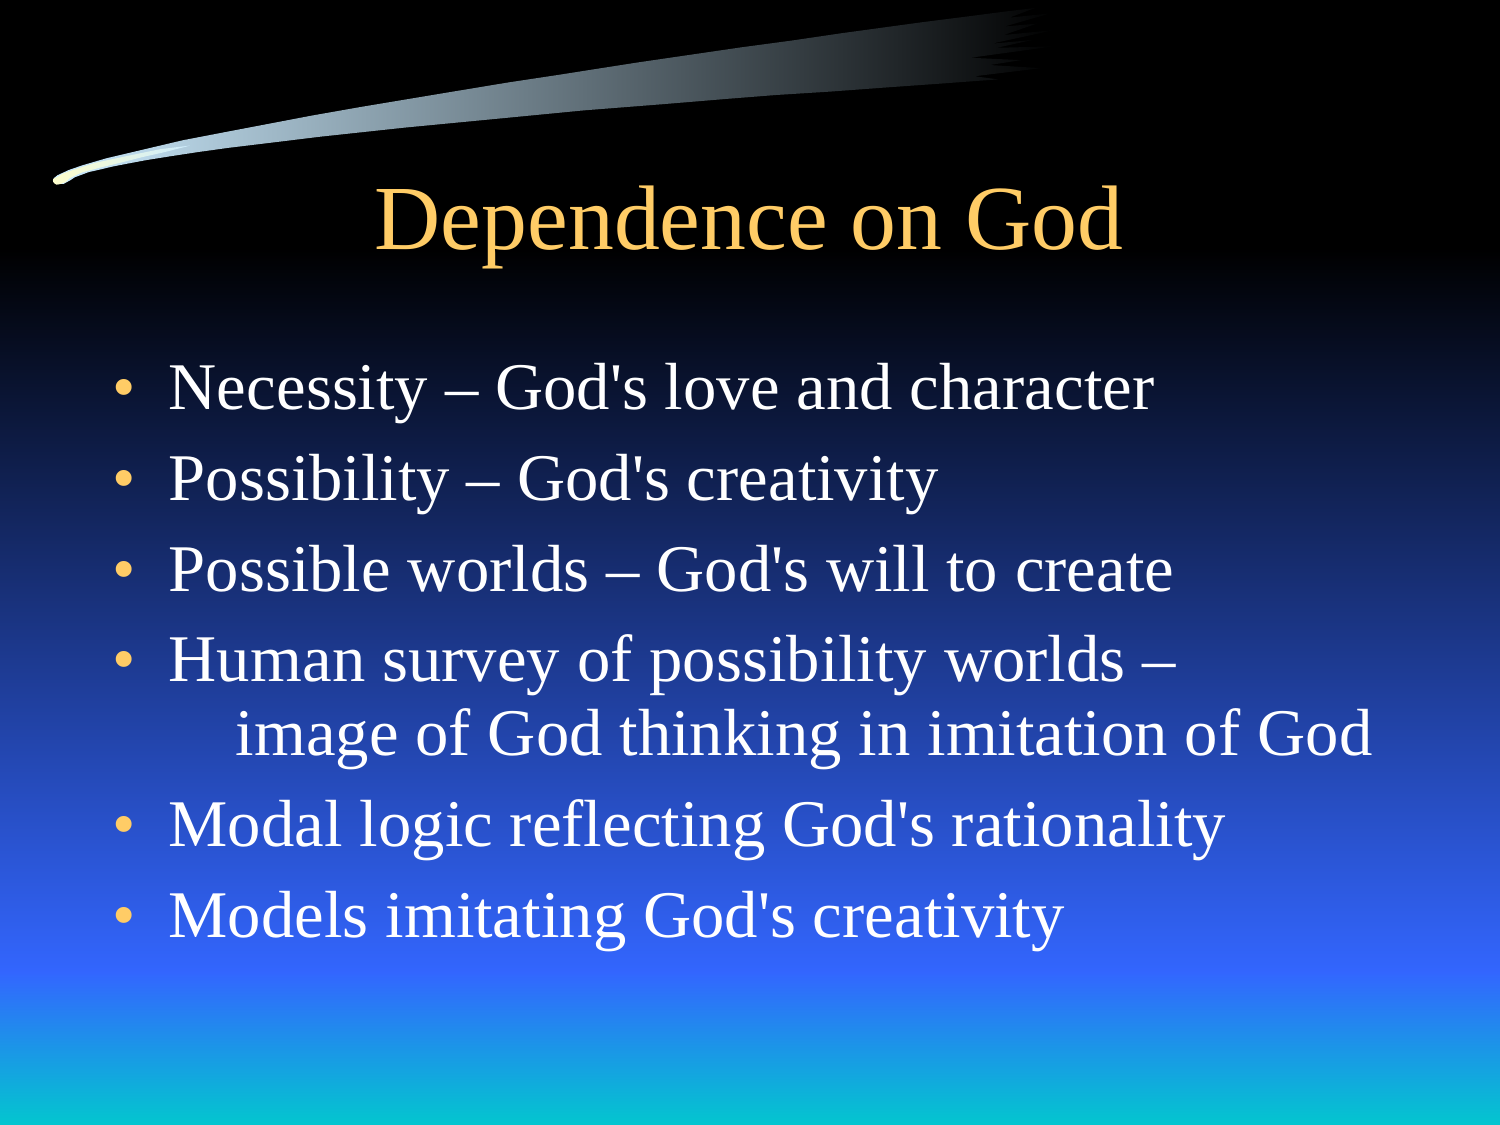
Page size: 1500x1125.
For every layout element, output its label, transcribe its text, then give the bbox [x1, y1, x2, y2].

title Dependence on God [112, 124, 1388, 313]
list Necessity – God's love and character Possibility – God's creativity Possible worlds – God's will to create Human survey of possibility worlds – image of God thinking in imitation of God Modal logic reflecting God's rationality Models imitating God's creativity [112, 350, 1463, 1078]
